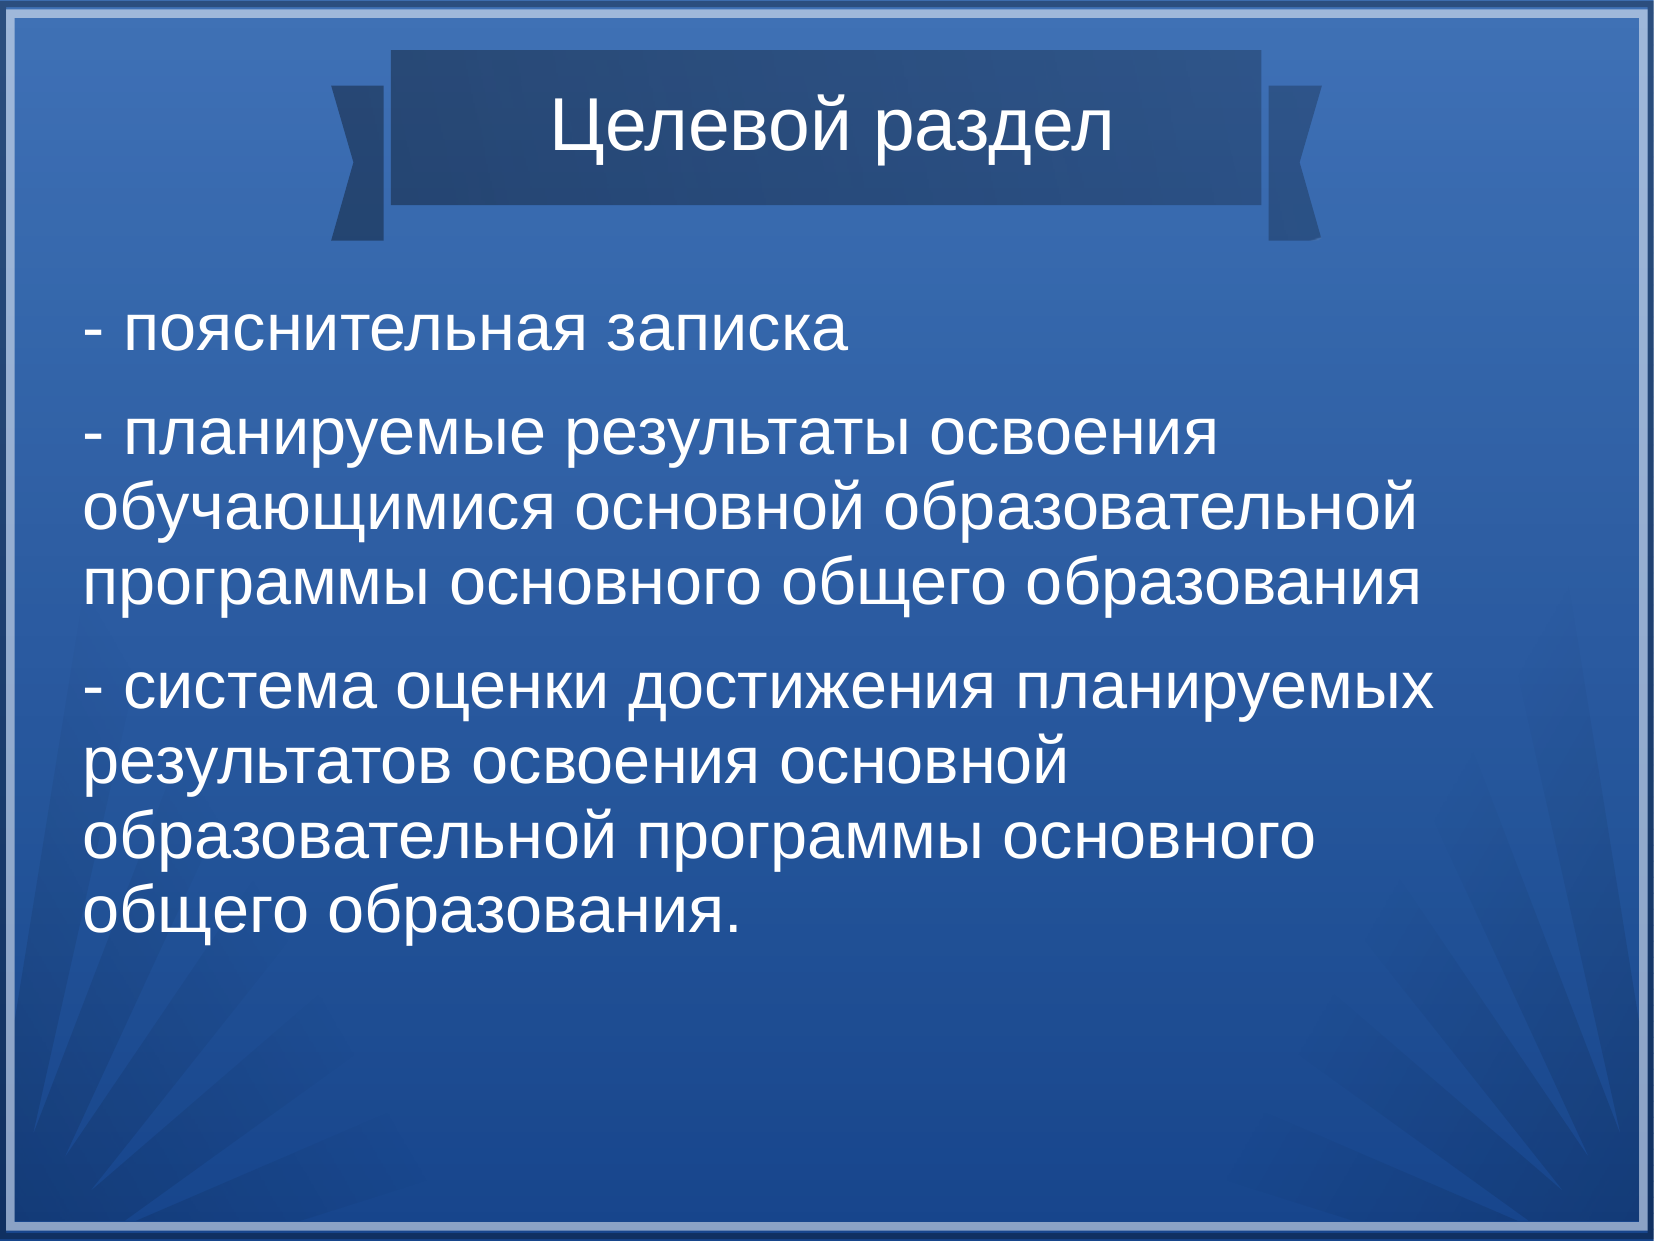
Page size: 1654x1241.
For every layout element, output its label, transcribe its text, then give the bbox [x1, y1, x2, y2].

title Целевой раздел [395, 46, 1270, 202]
list - пояснительная записка - планируемые результаты освоения обучающимися основной образовательной программы основного общего образования - система оценки достижения планируемых результатов освоения основной образовательной программы основного общего образования. [82, 290, 1538, 1241]
